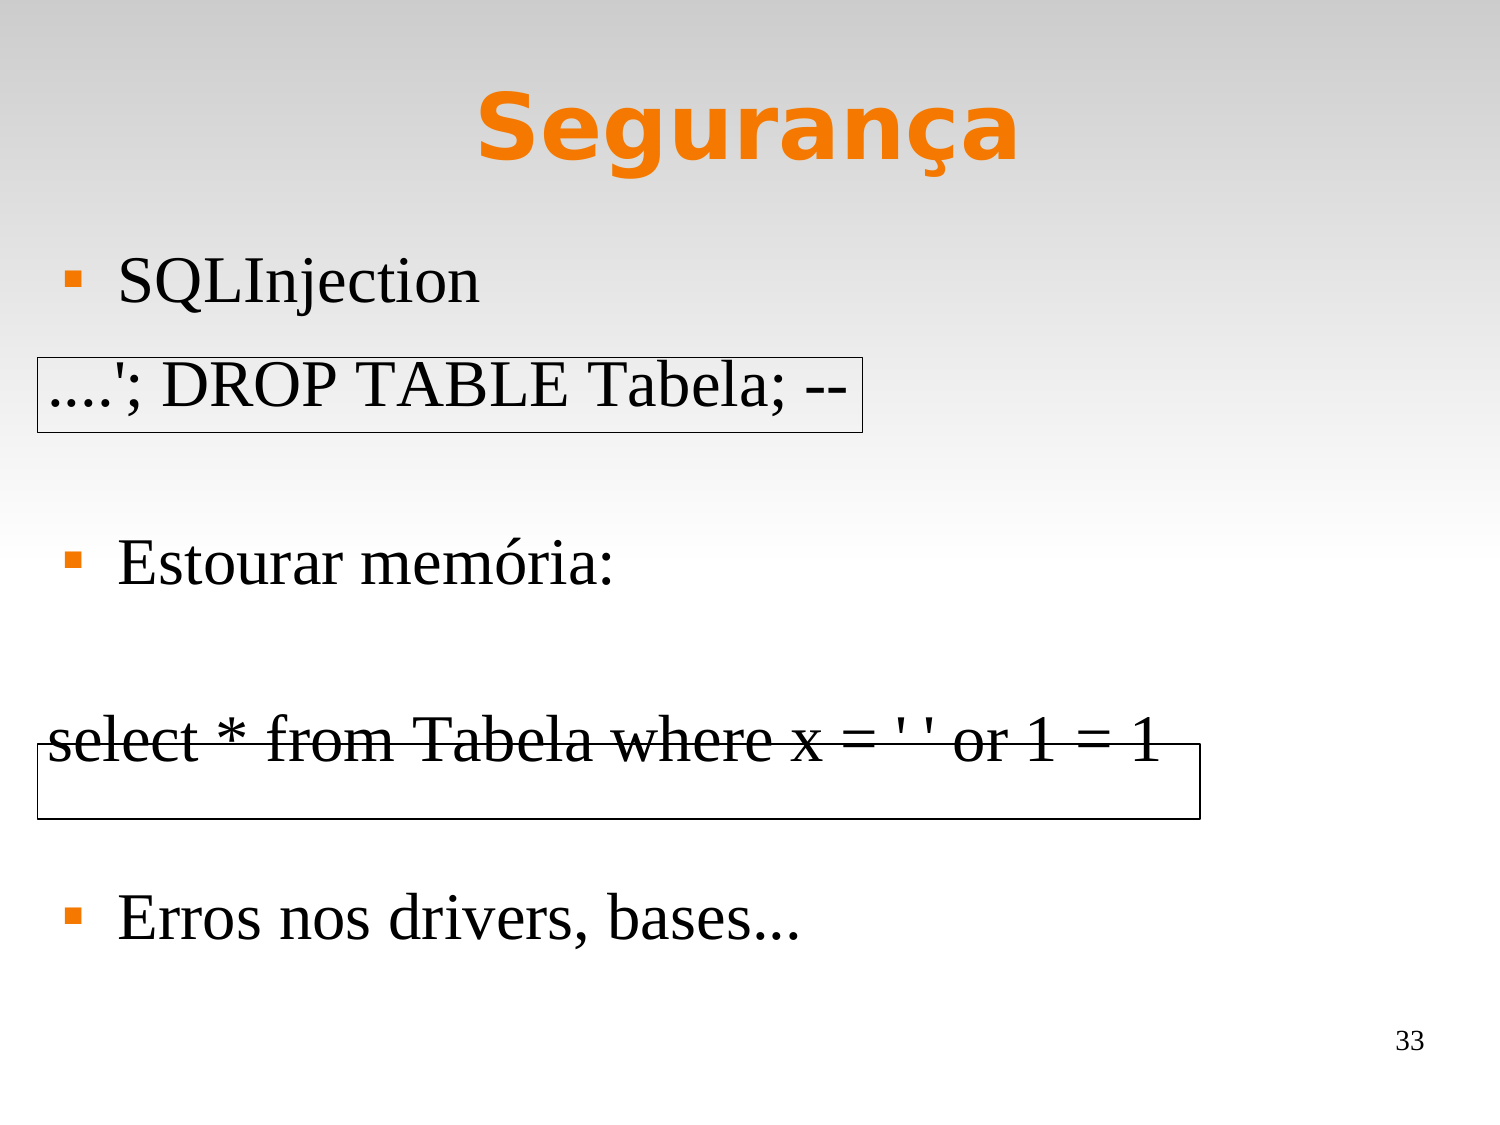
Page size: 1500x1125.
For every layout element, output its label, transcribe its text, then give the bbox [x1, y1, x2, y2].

list SQLInjection ....'; DROP TABLE Tabela; -- Estourar memória: select * from Tabela where x = ' ' or 1 = 1 Erros nos drivers, bases... [29, 243, 1469, 1087]
title Segurança [29, 30, 1469, 225]
